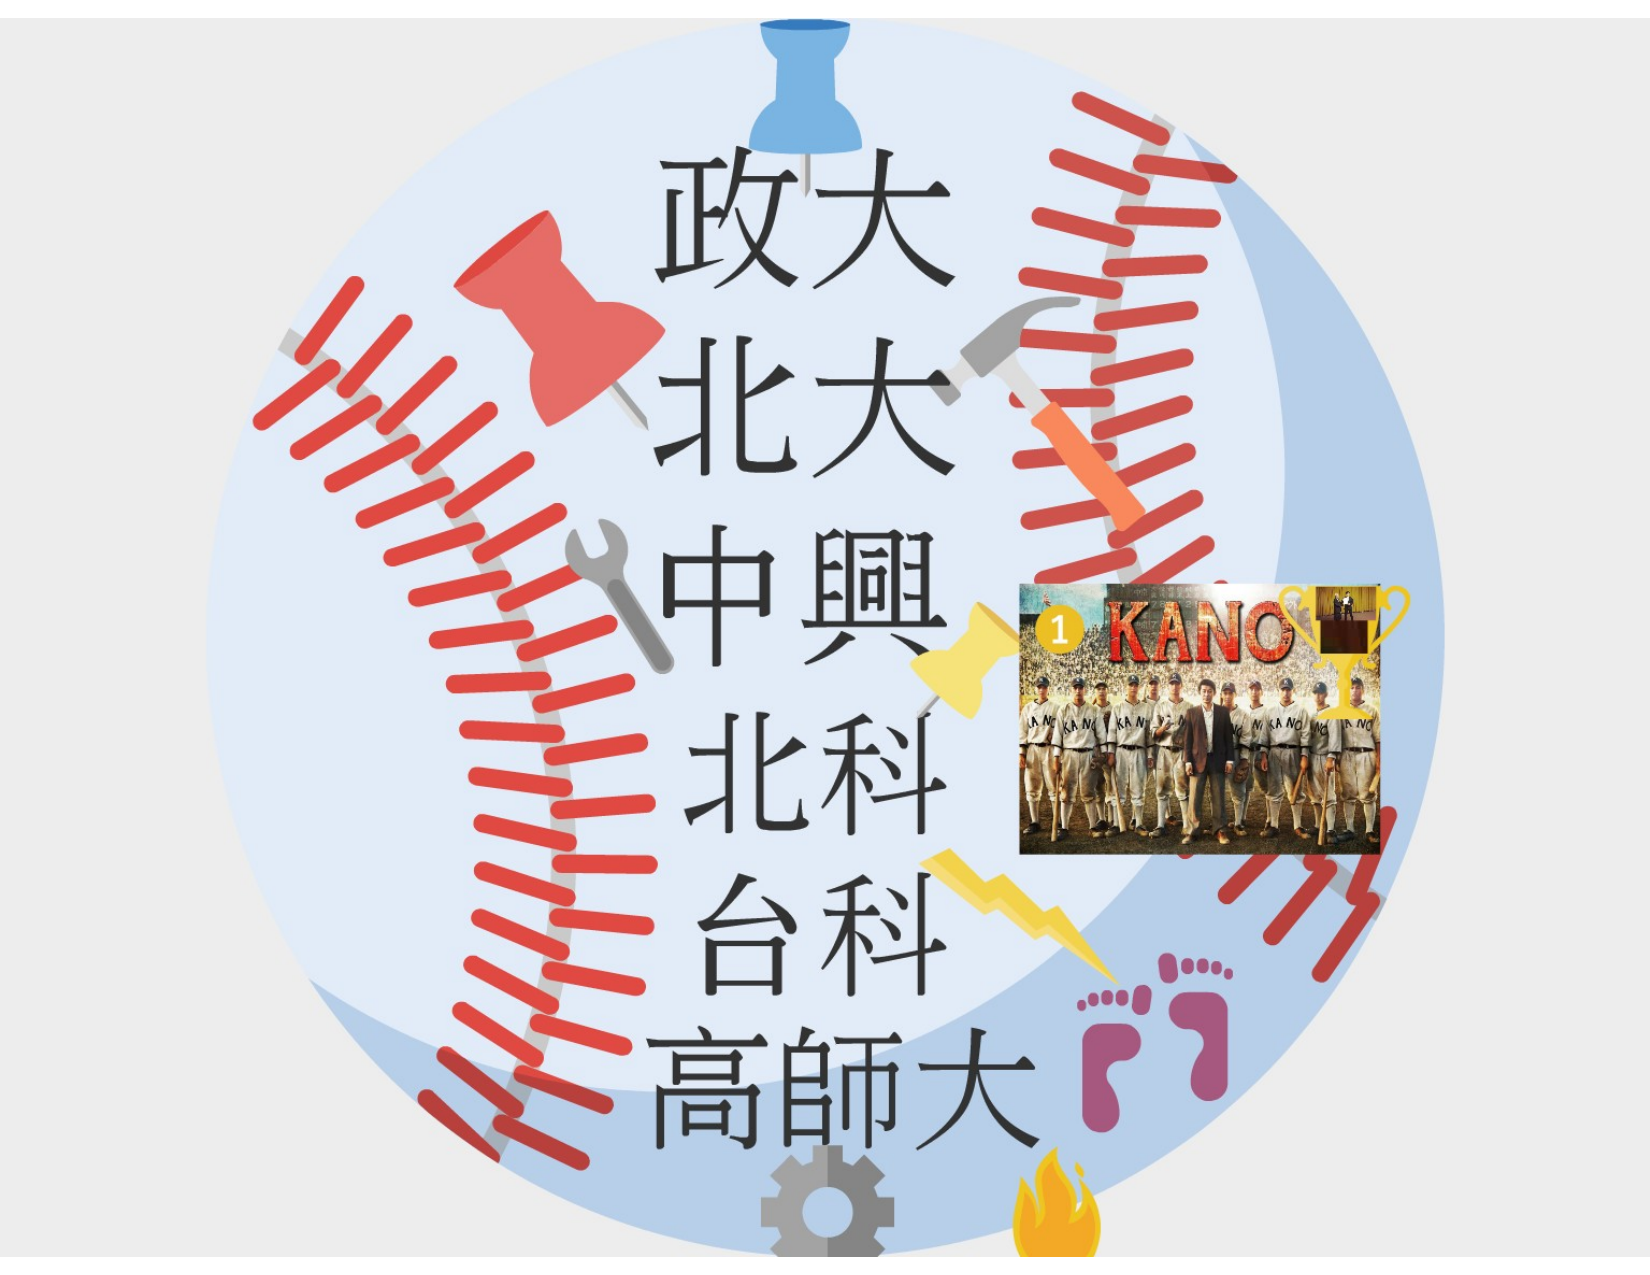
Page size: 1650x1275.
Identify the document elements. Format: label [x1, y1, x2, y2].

text_box [0, 19, 1650, 1256]
